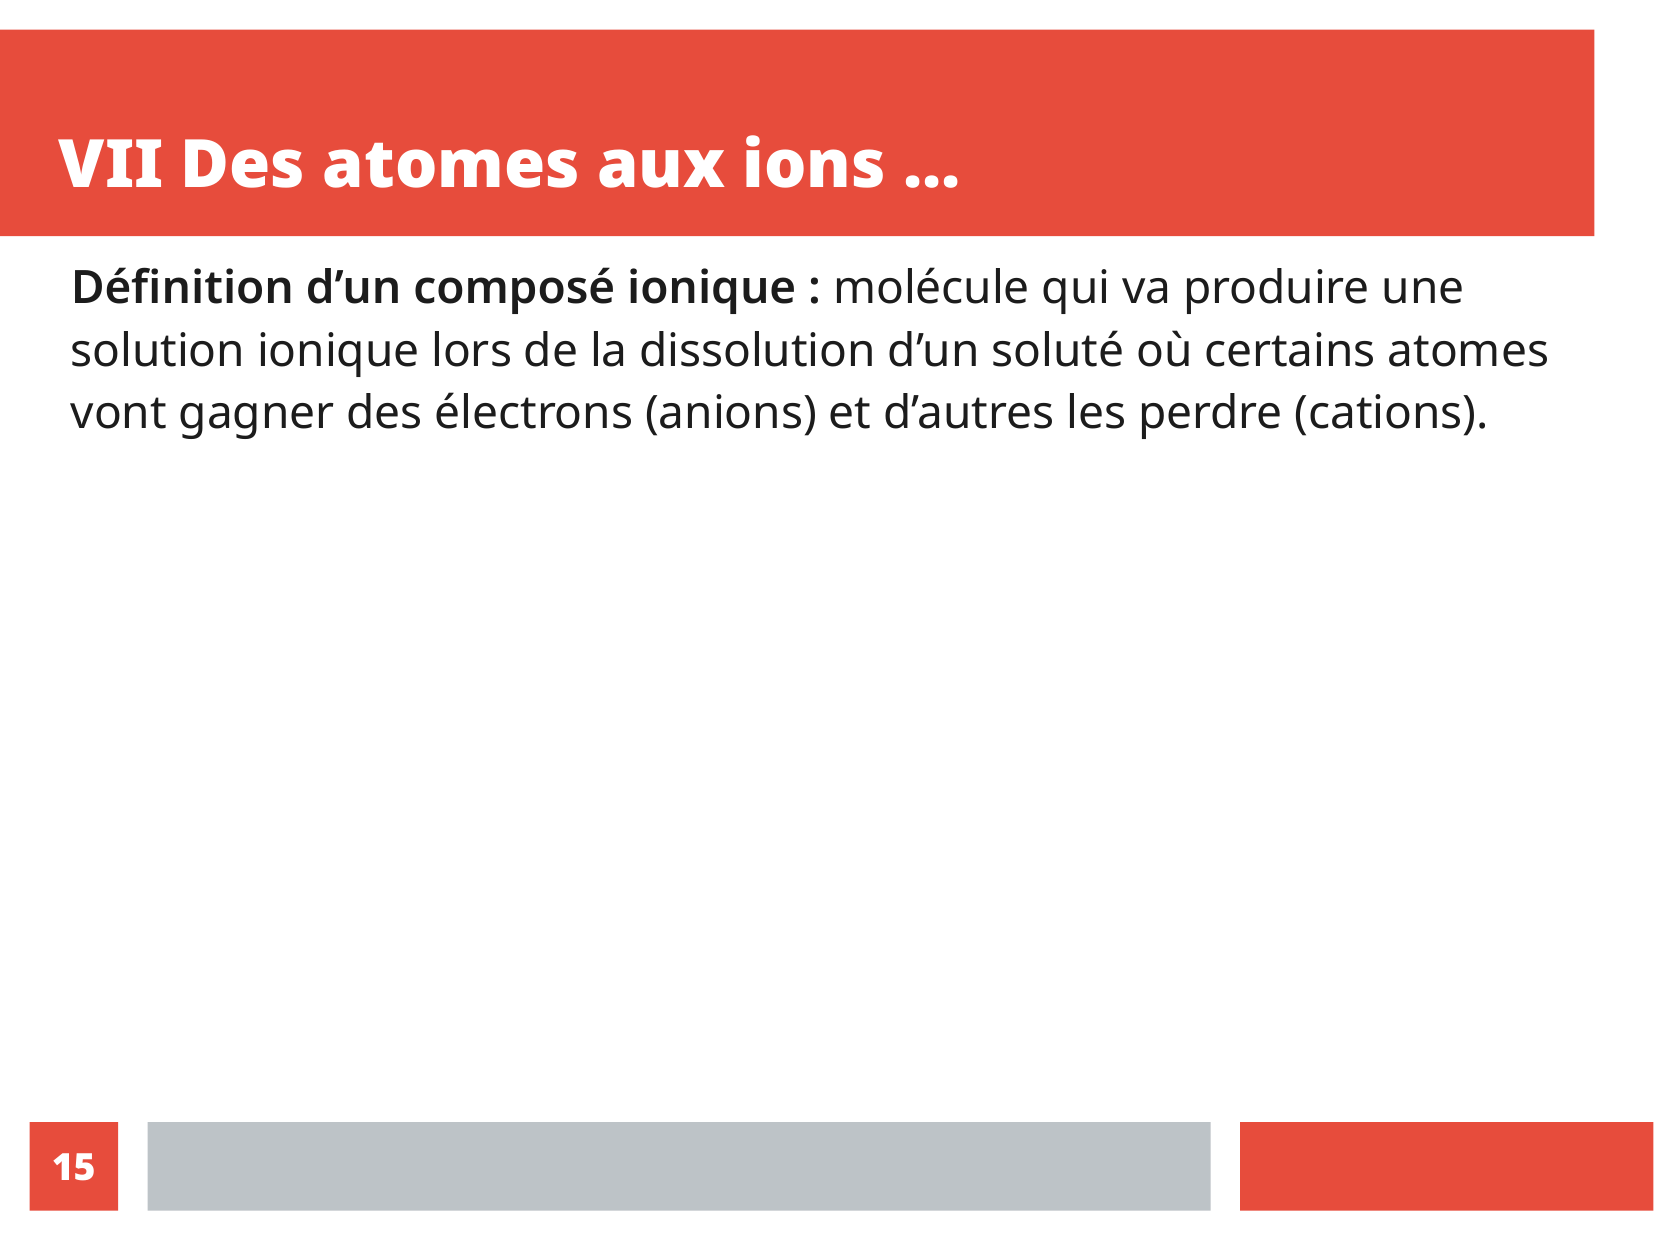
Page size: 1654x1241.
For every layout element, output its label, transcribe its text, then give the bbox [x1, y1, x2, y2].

title VII Des atomes aux ions ... [59, 59, 1595, 207]
list Définition d’un composé ionique : molécule qui va produire une solution ionique lors de la dissolution d’un soluté où certains atomes vont gagner des électrons (anions) et d’autres les perdre (cations). [70, 253, 1577, 508]
